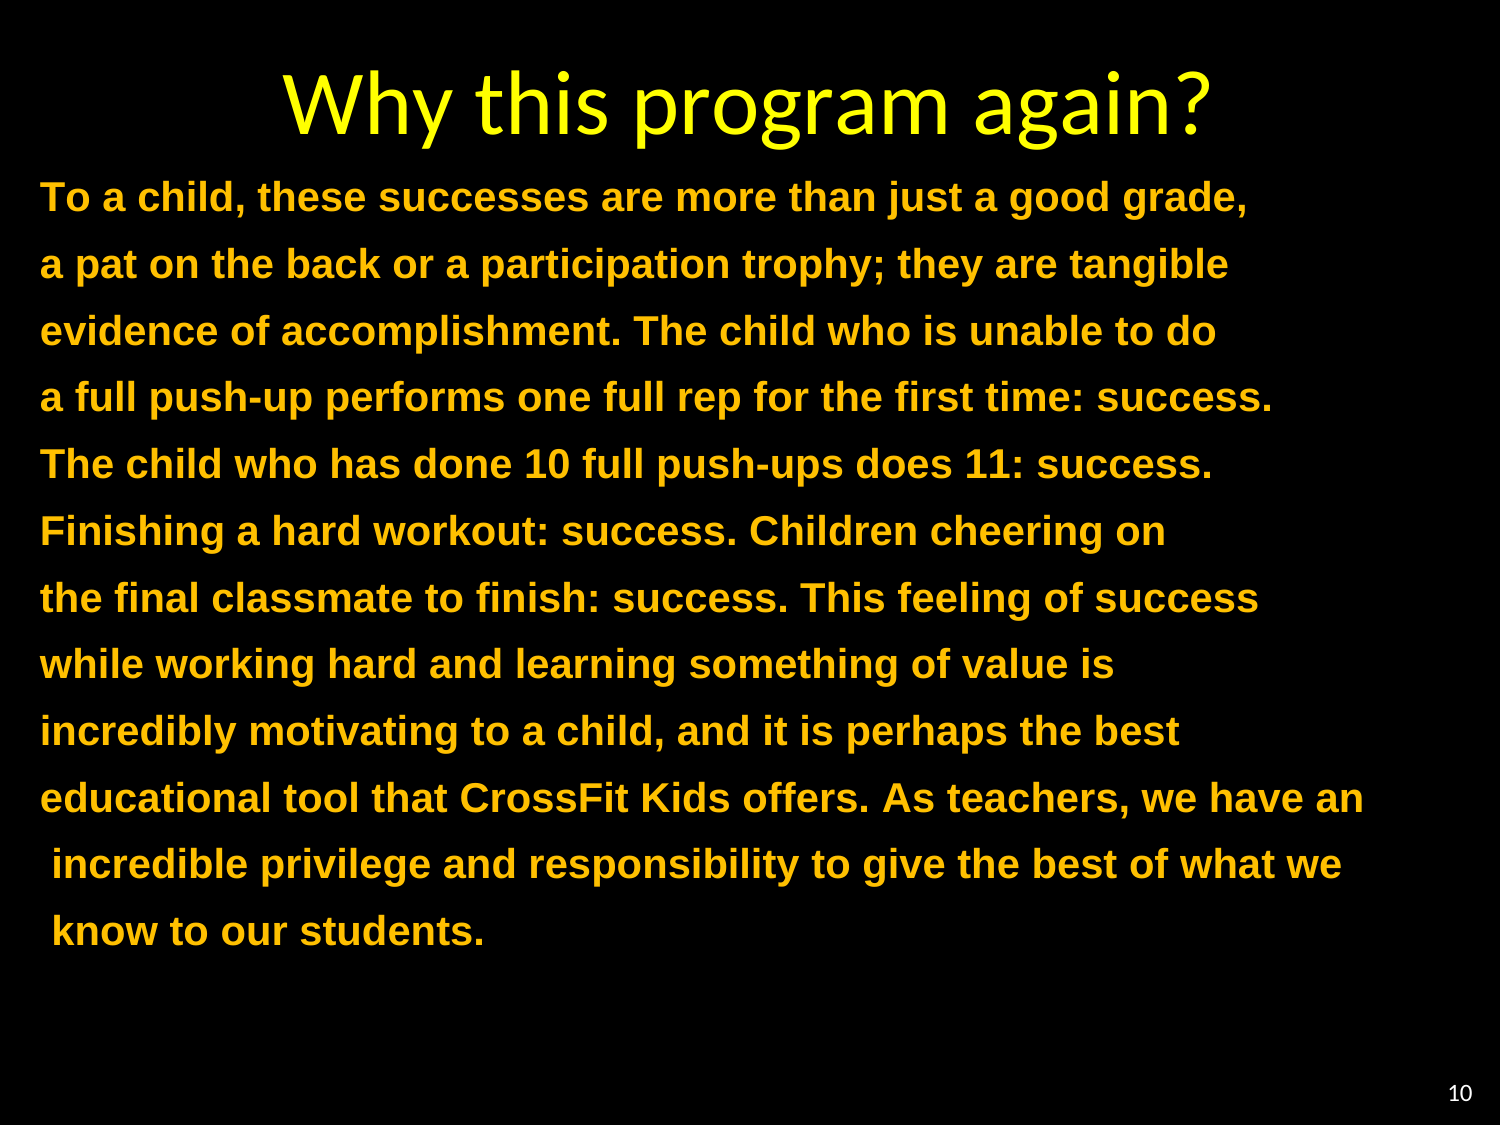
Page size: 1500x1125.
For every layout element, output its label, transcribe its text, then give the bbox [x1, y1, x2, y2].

title Why this program again? [75, 24, 1426, 162]
list To a child, these successes are more than just a good grade, a pat on the back or a participation trophy; they are tangible evidence of accomplishment. The child who is unable to do a full push-up performs one full rep for the first time: success. The child who has done 10 full push-ups does 11: success. Finishing a hard workout: success. Children cheering on the final classmate to finish: success. This feeling of success while working hard and learning something of value is incredibly motivating to a child, and it is perhaps the best educational tool that CrossFit Kids offers. As teachers, we have an incredible privilege and responsibility to give the best of what we know to our students. [24, 162, 1455, 1025]
text_box <number> [1137, 1061, 1488, 1122]
